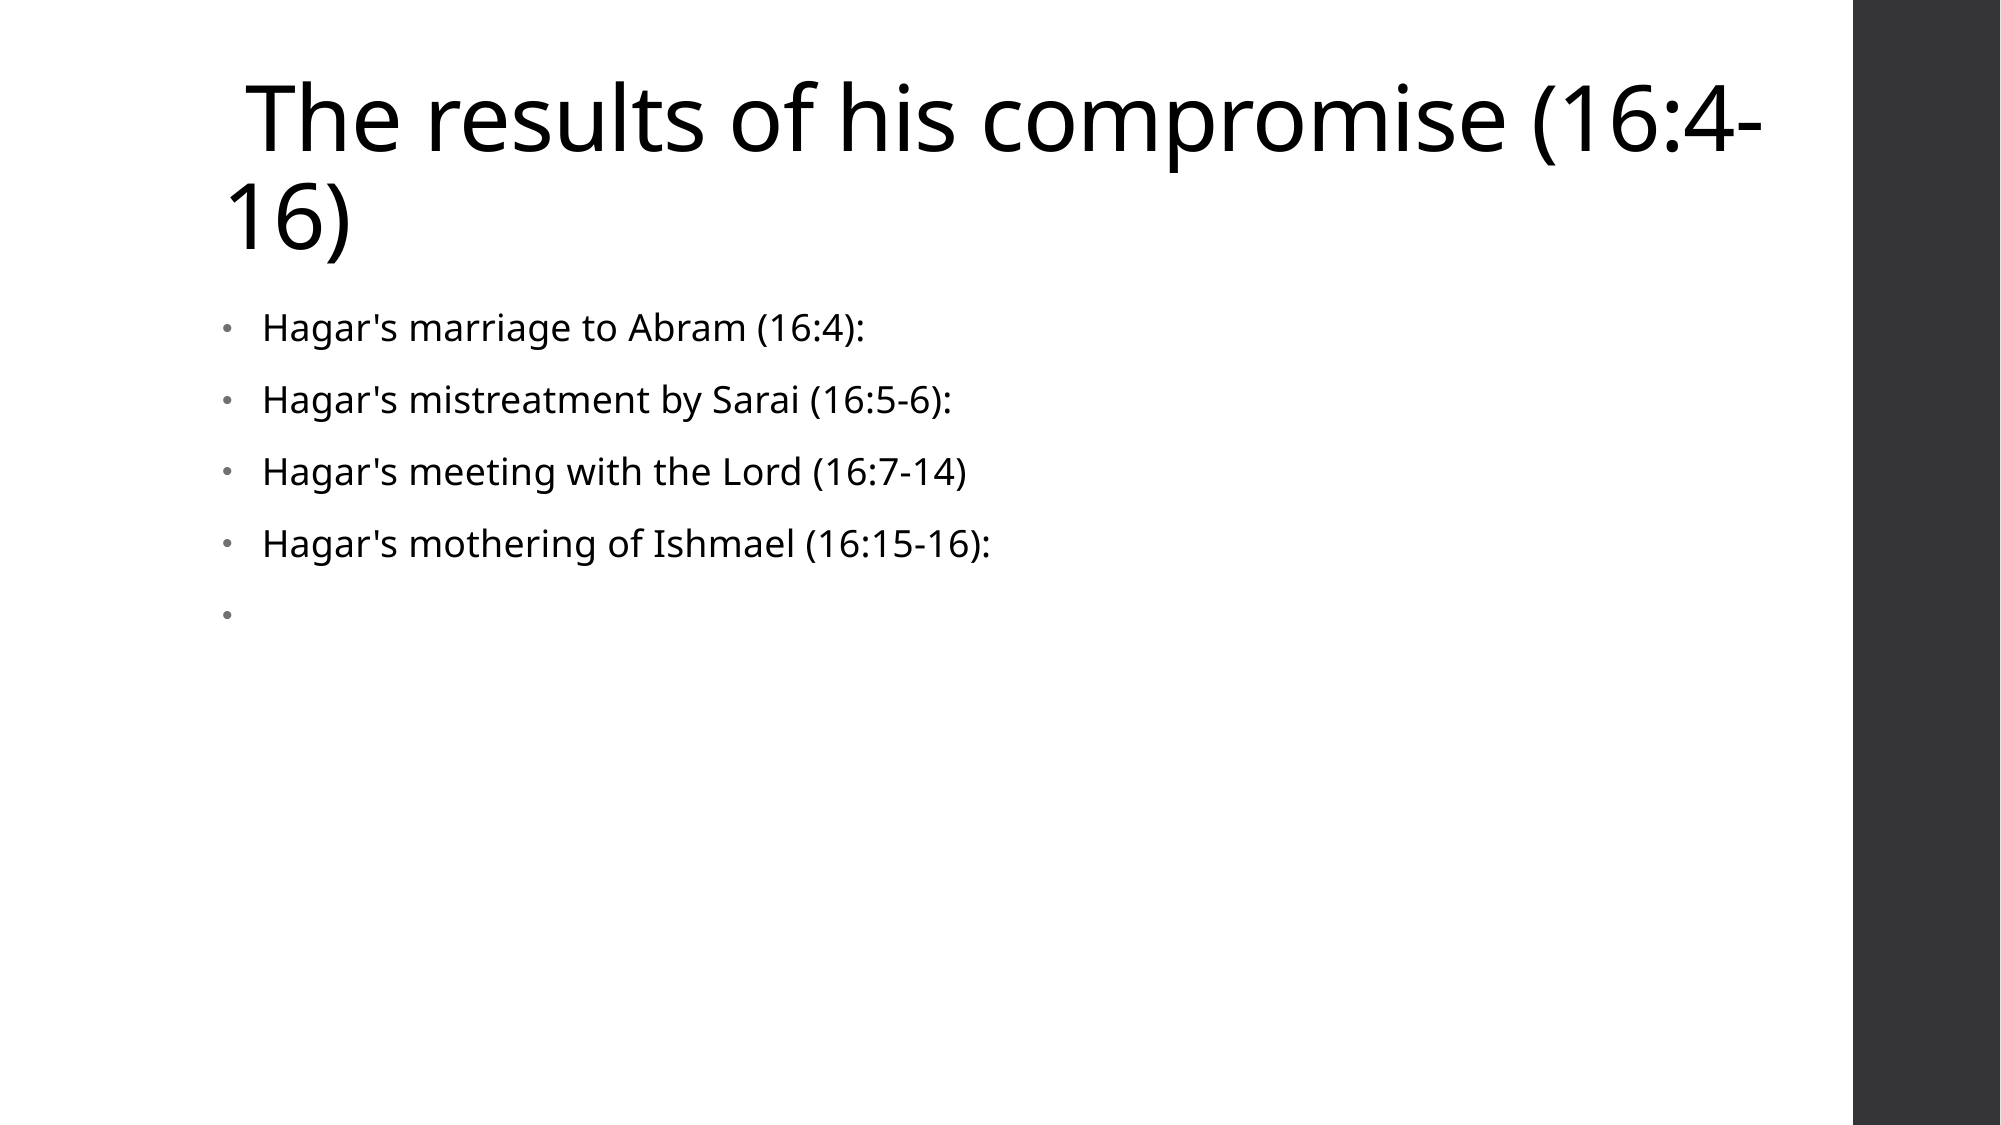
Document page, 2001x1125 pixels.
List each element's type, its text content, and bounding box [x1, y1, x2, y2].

list Hagar's marriage to Abram (16:4): Hagar's mistreatment by Sarai (16:5-6): Hagar's meeting with the Lord (16:7-14) Hagar's mothering of Ishmael (16:15-16): [206, 299, 1617, 1014]
title The results of his compromise (16:4-16) [206, 60, 1797, 278]
